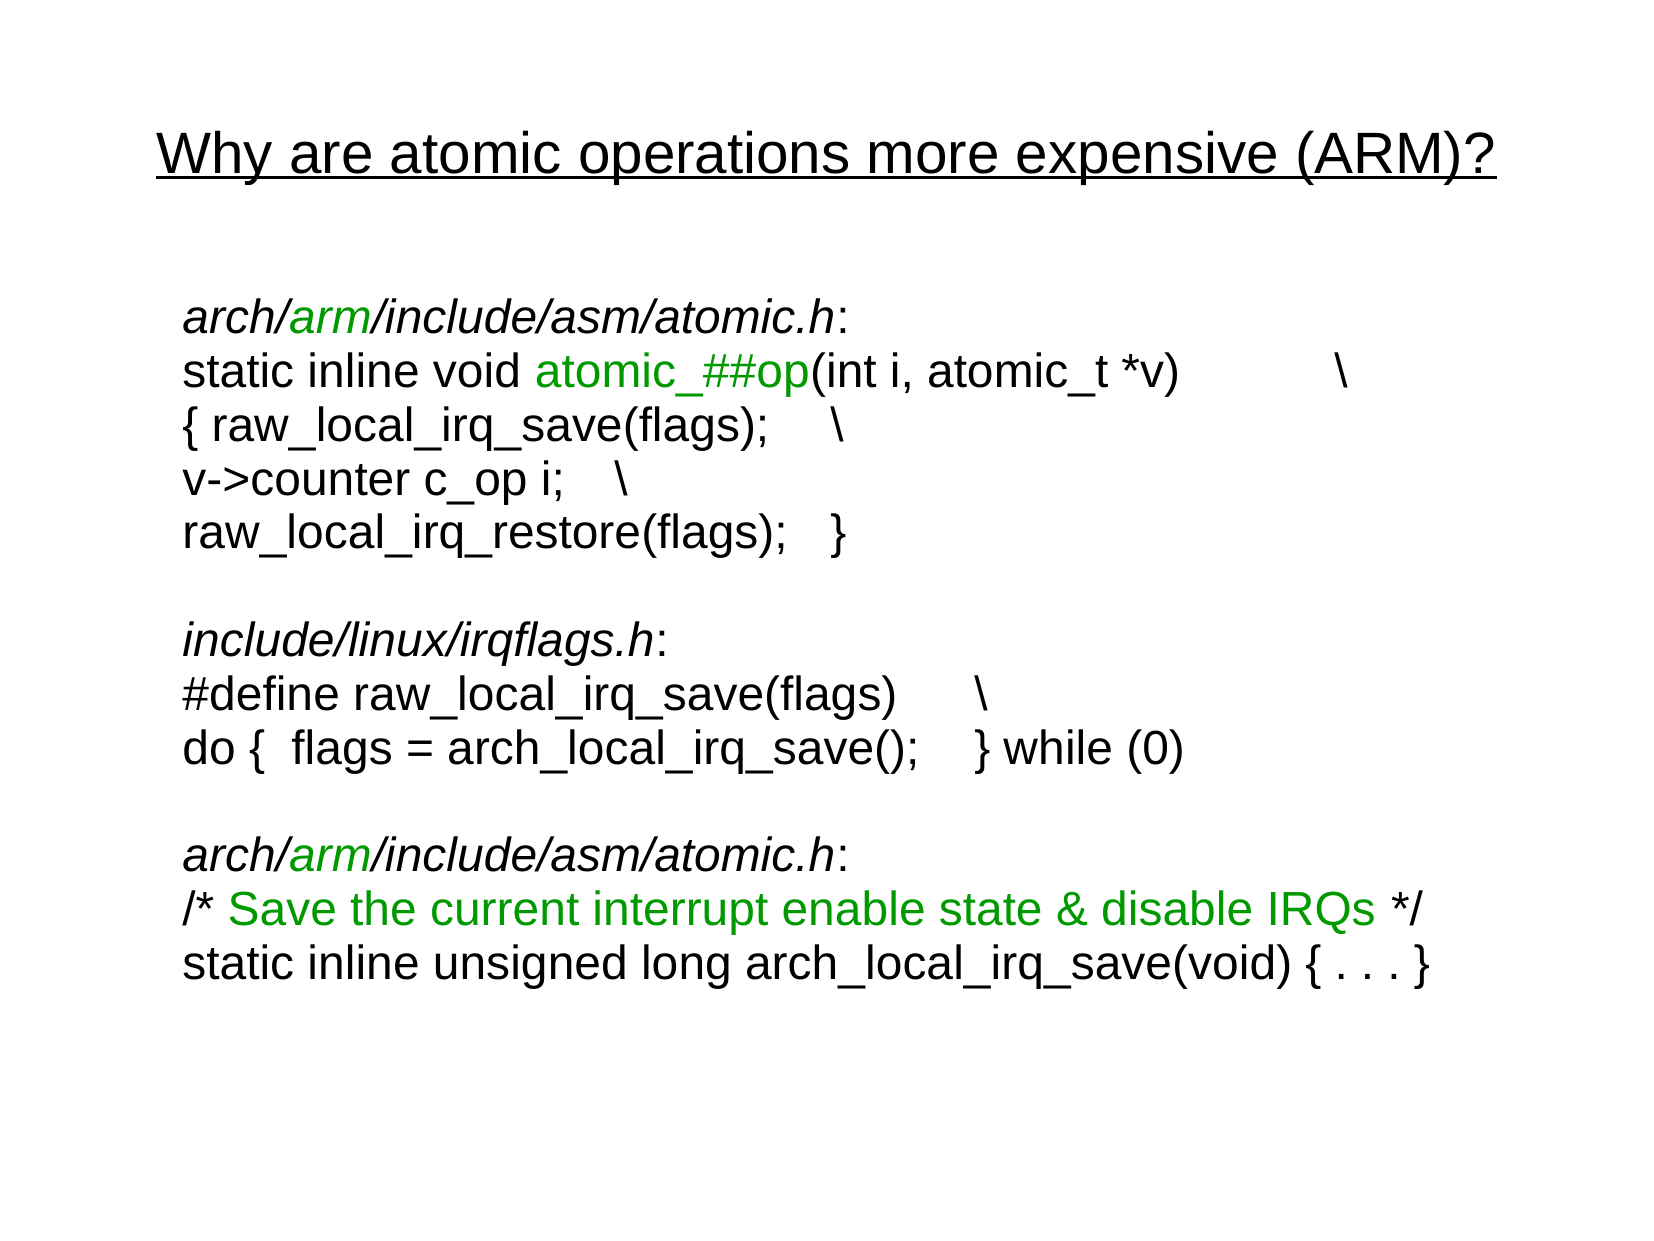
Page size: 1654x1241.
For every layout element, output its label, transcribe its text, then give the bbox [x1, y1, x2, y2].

title Why are atomic operations more expensive (ARM)? [82, 49, 1571, 257]
list arch/arm/include/asm/atomic.h: static inline void atomic_##op(int i, atomic_t *v) \ { raw_local_irq_save(flags); \ v->counter c_op i; \ raw_local_irq_restore(flags); } include/linux/irqflags.h: #define raw_local_irq_save(flags) \ do { flags = arch_local_irq_save(); } while (0) arch/arm/include/asm/atomic.h: /* Save the current interrupt enable state & disable IRQs */ static inline unsigned long arch_local_irq_save(void) { . . . } [182, 290, 1472, 995]
